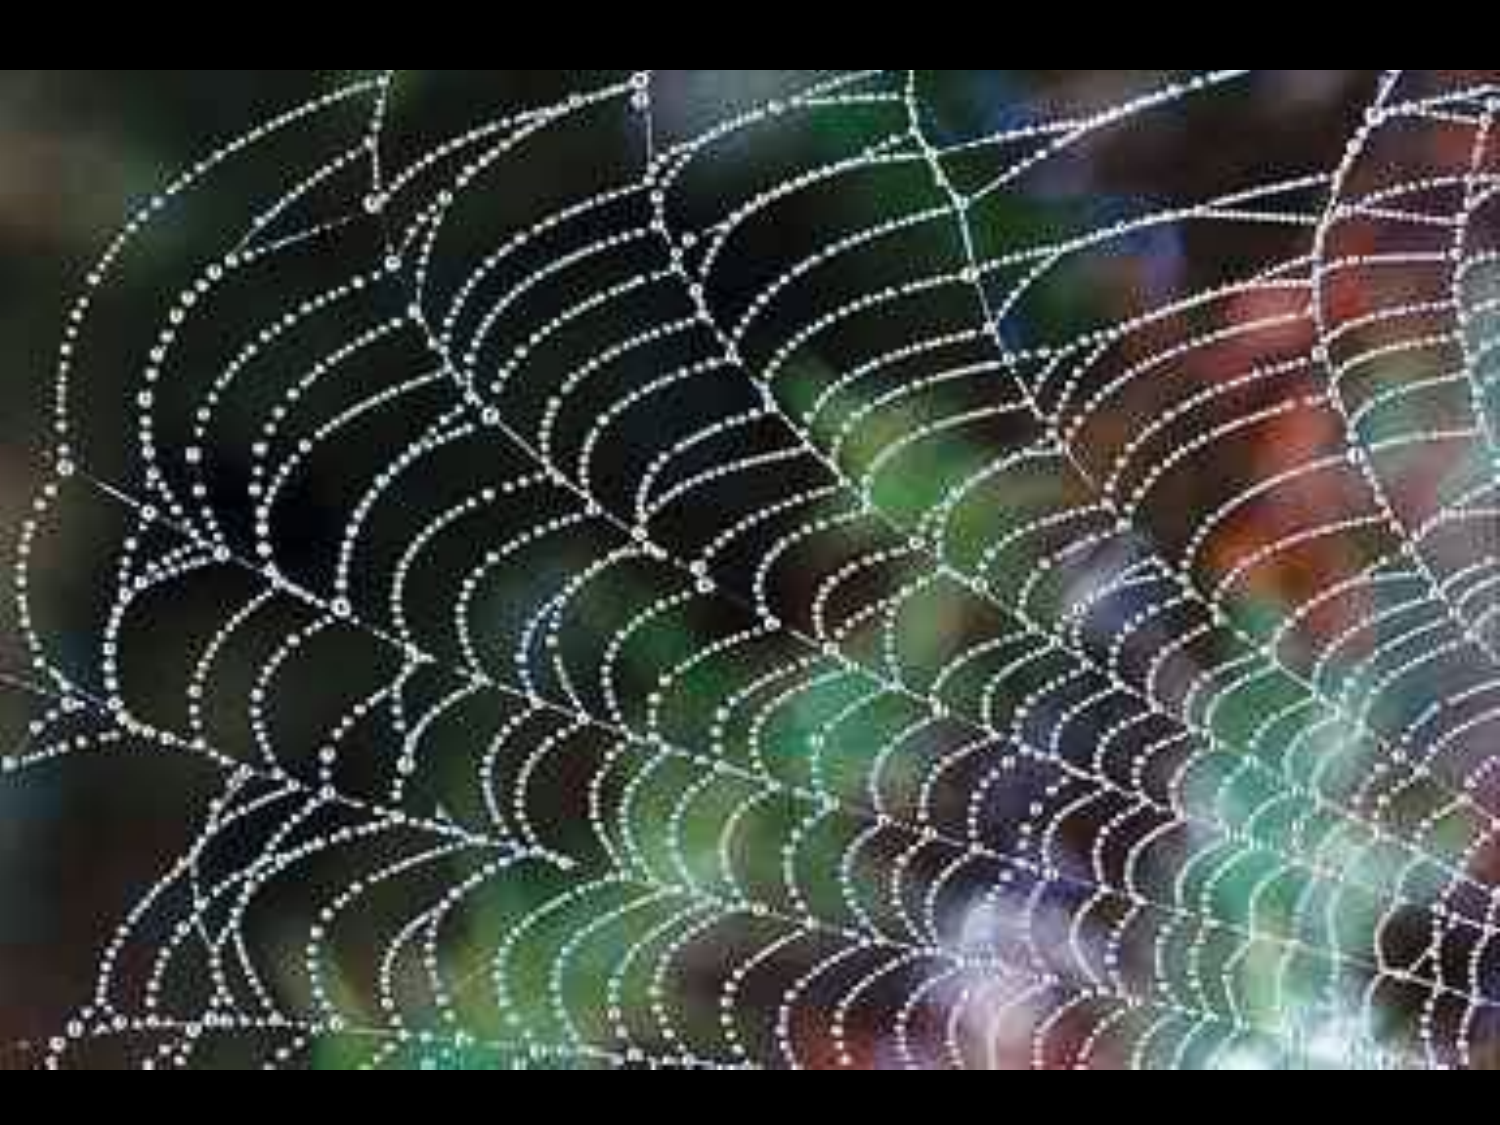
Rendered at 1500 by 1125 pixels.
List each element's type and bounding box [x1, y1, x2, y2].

picture [0, 70, 1500, 1070]
